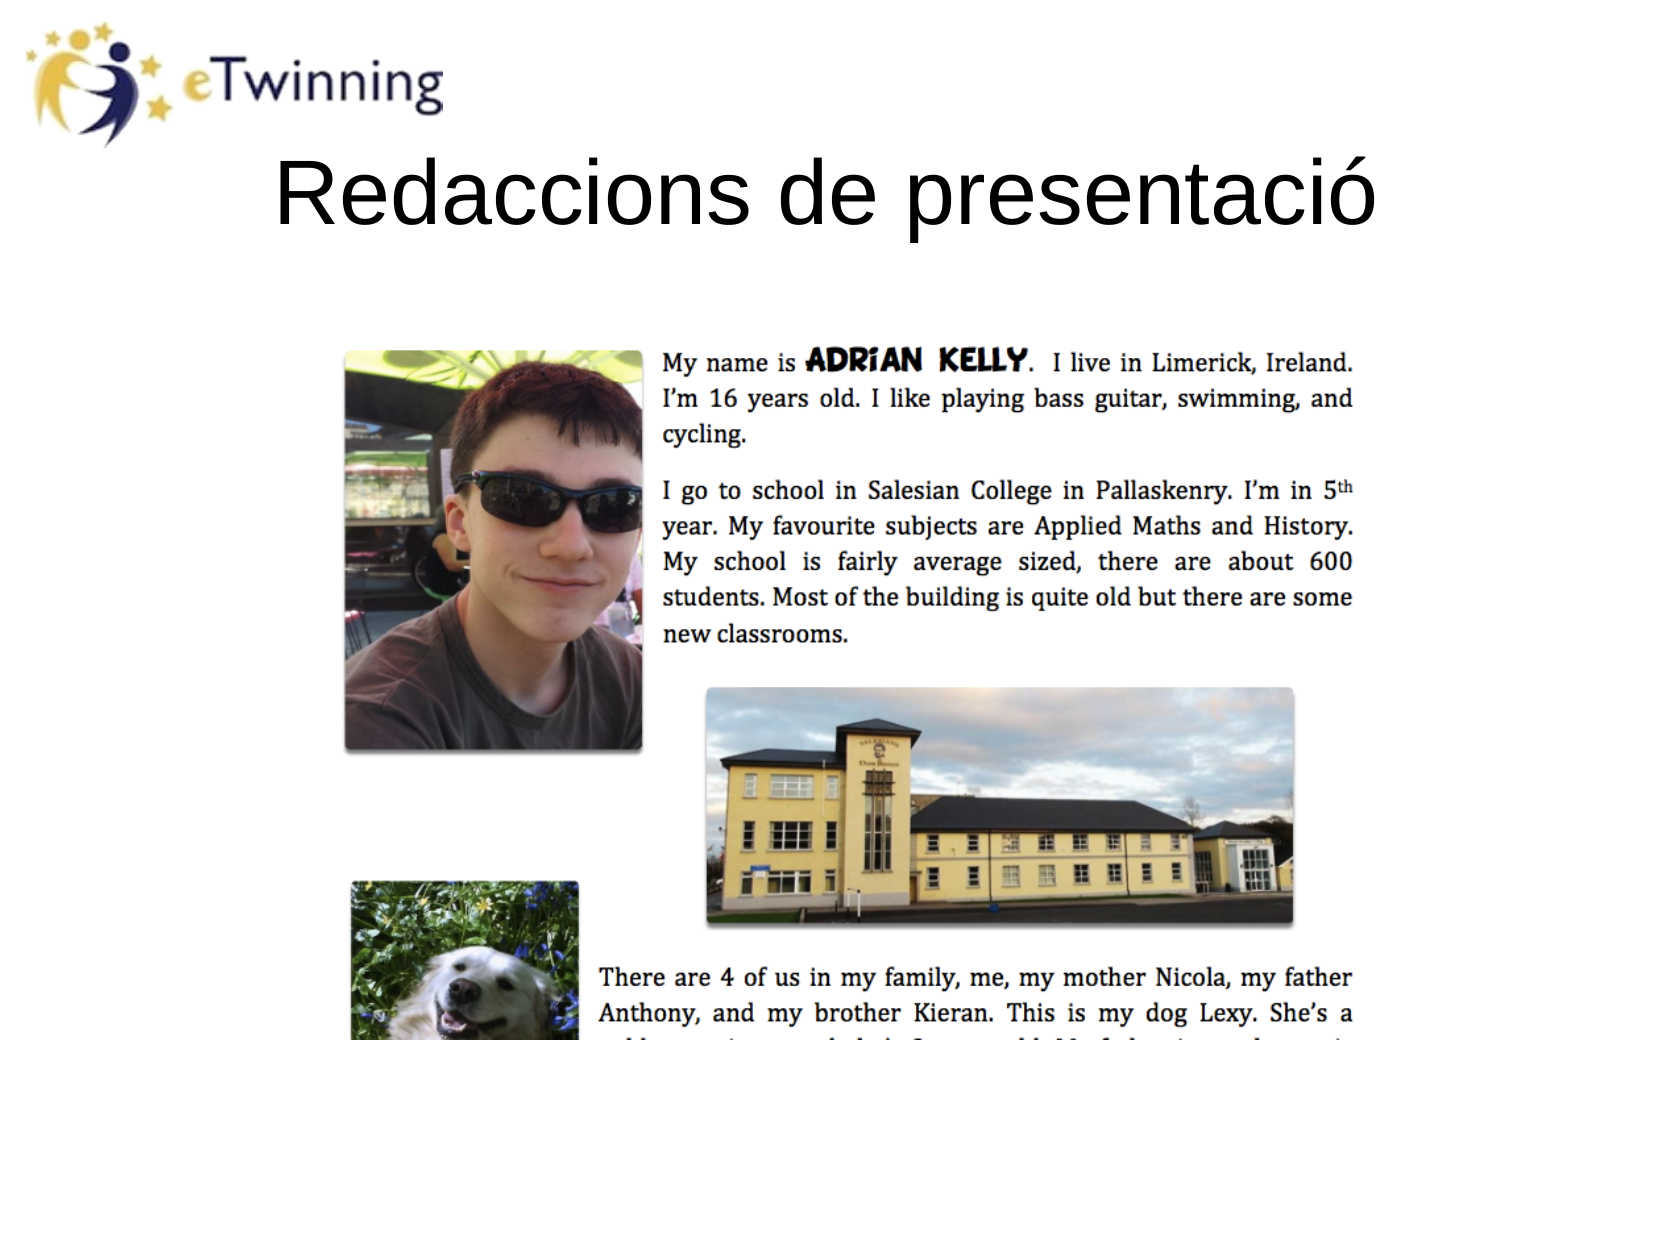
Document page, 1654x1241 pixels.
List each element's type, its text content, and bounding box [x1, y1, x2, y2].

title Redaccions de presentació [82, 136, 1571, 249]
picture [330, 307, 1388, 1040]
picture [26, 20, 443, 148]
